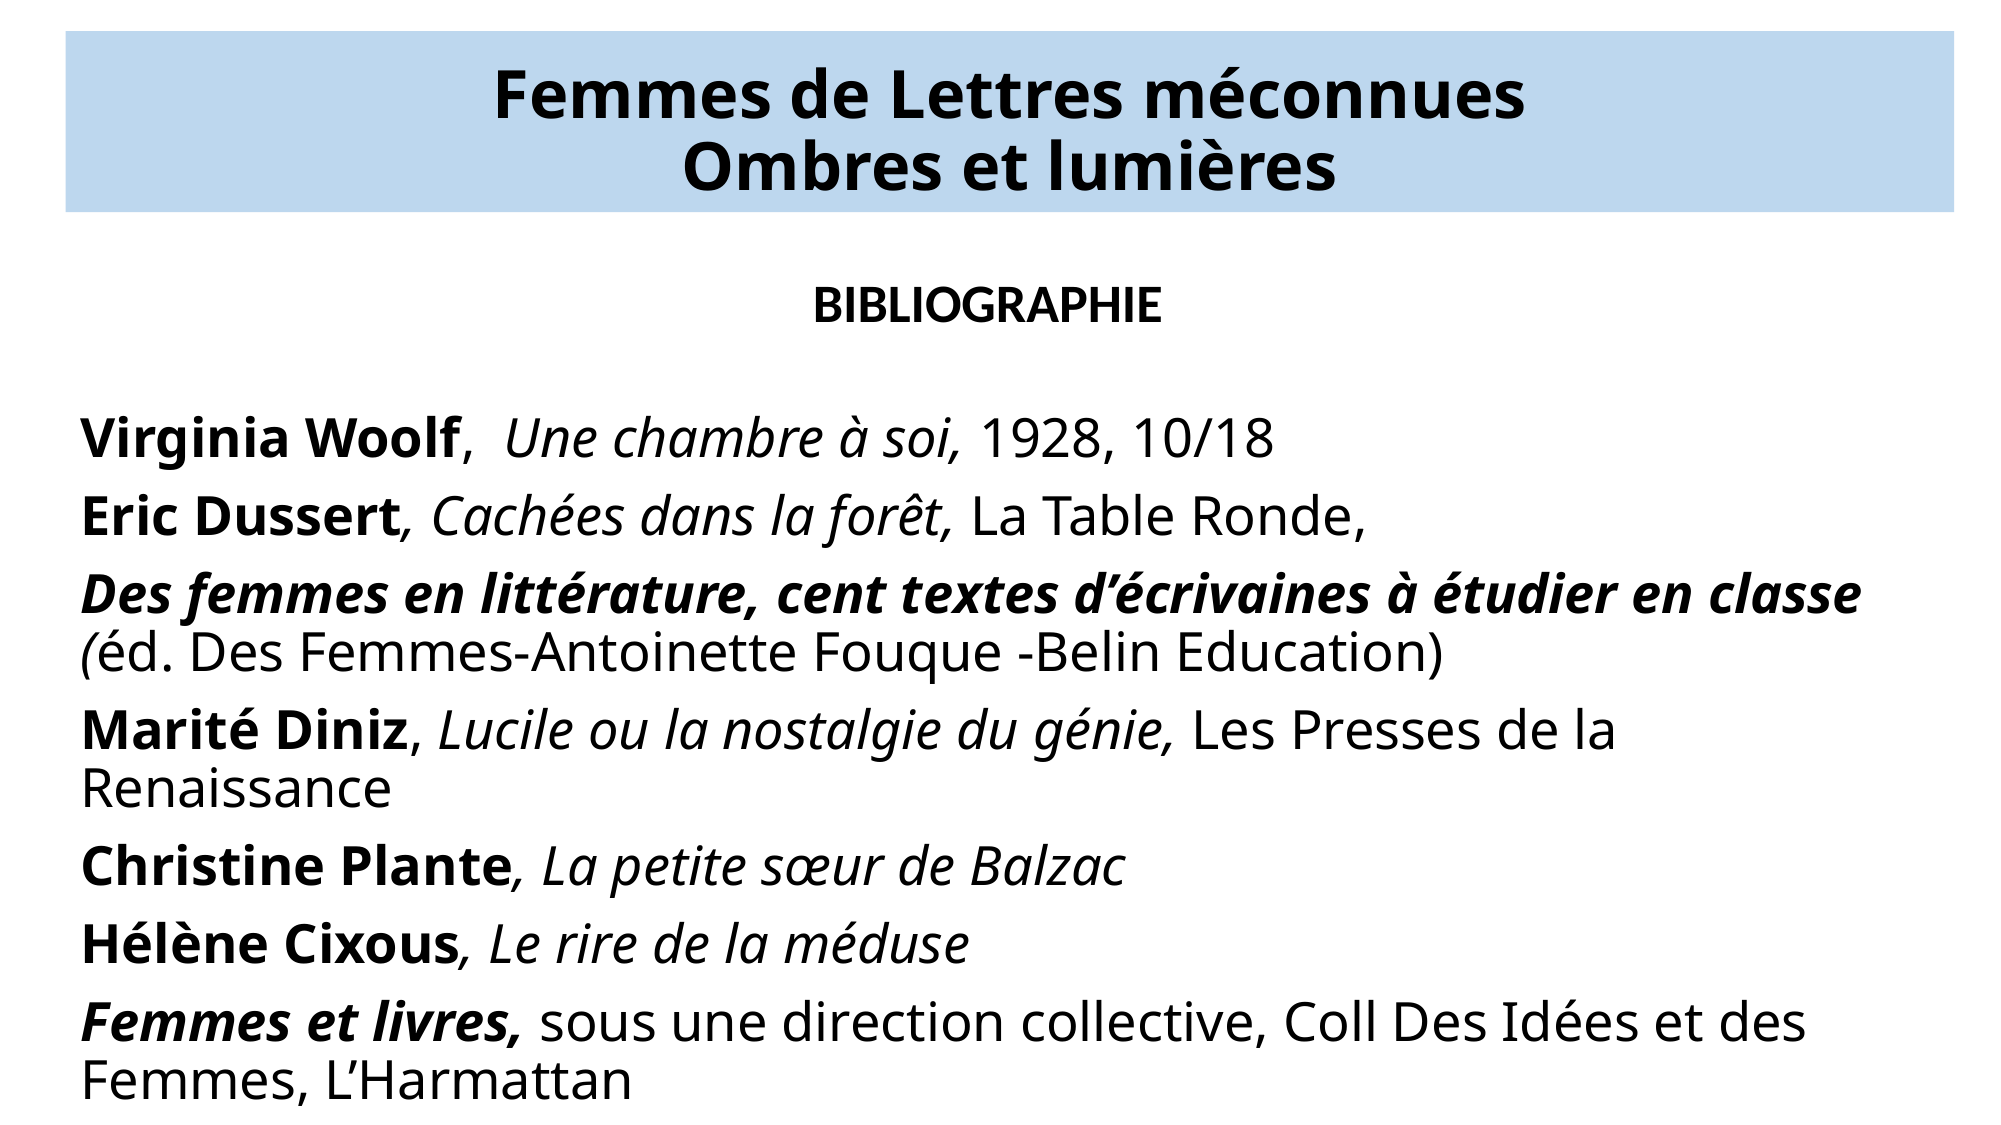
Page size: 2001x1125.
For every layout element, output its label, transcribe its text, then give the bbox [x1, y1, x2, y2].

list BIBLIOGRAPHIE Virginia Woolf, Une chambre à soi, 1928, 10/18 Eric Dussert, Cachées dans la forêt, La Table Ronde, Des femmes en littérature, cent textes d’écrivaines à étudier en classe (éd. Des Femmes-Antoinette Fouque -Belin Education) Marité Diniz, Lucile ou la nostalgie du génie, Les Presses de la Renaissance Christine Plante, La petite sœur de Balzac Hélène Cixous, Le rire de la méduse Femmes et livres, sous une direction collective, Coll Des Idées et des Femmes, L’Harmattan [65, 212, 1911, 1125]
title Femmes de Lettres méconnues Ombres et lumières [65, 31, 1955, 213]
